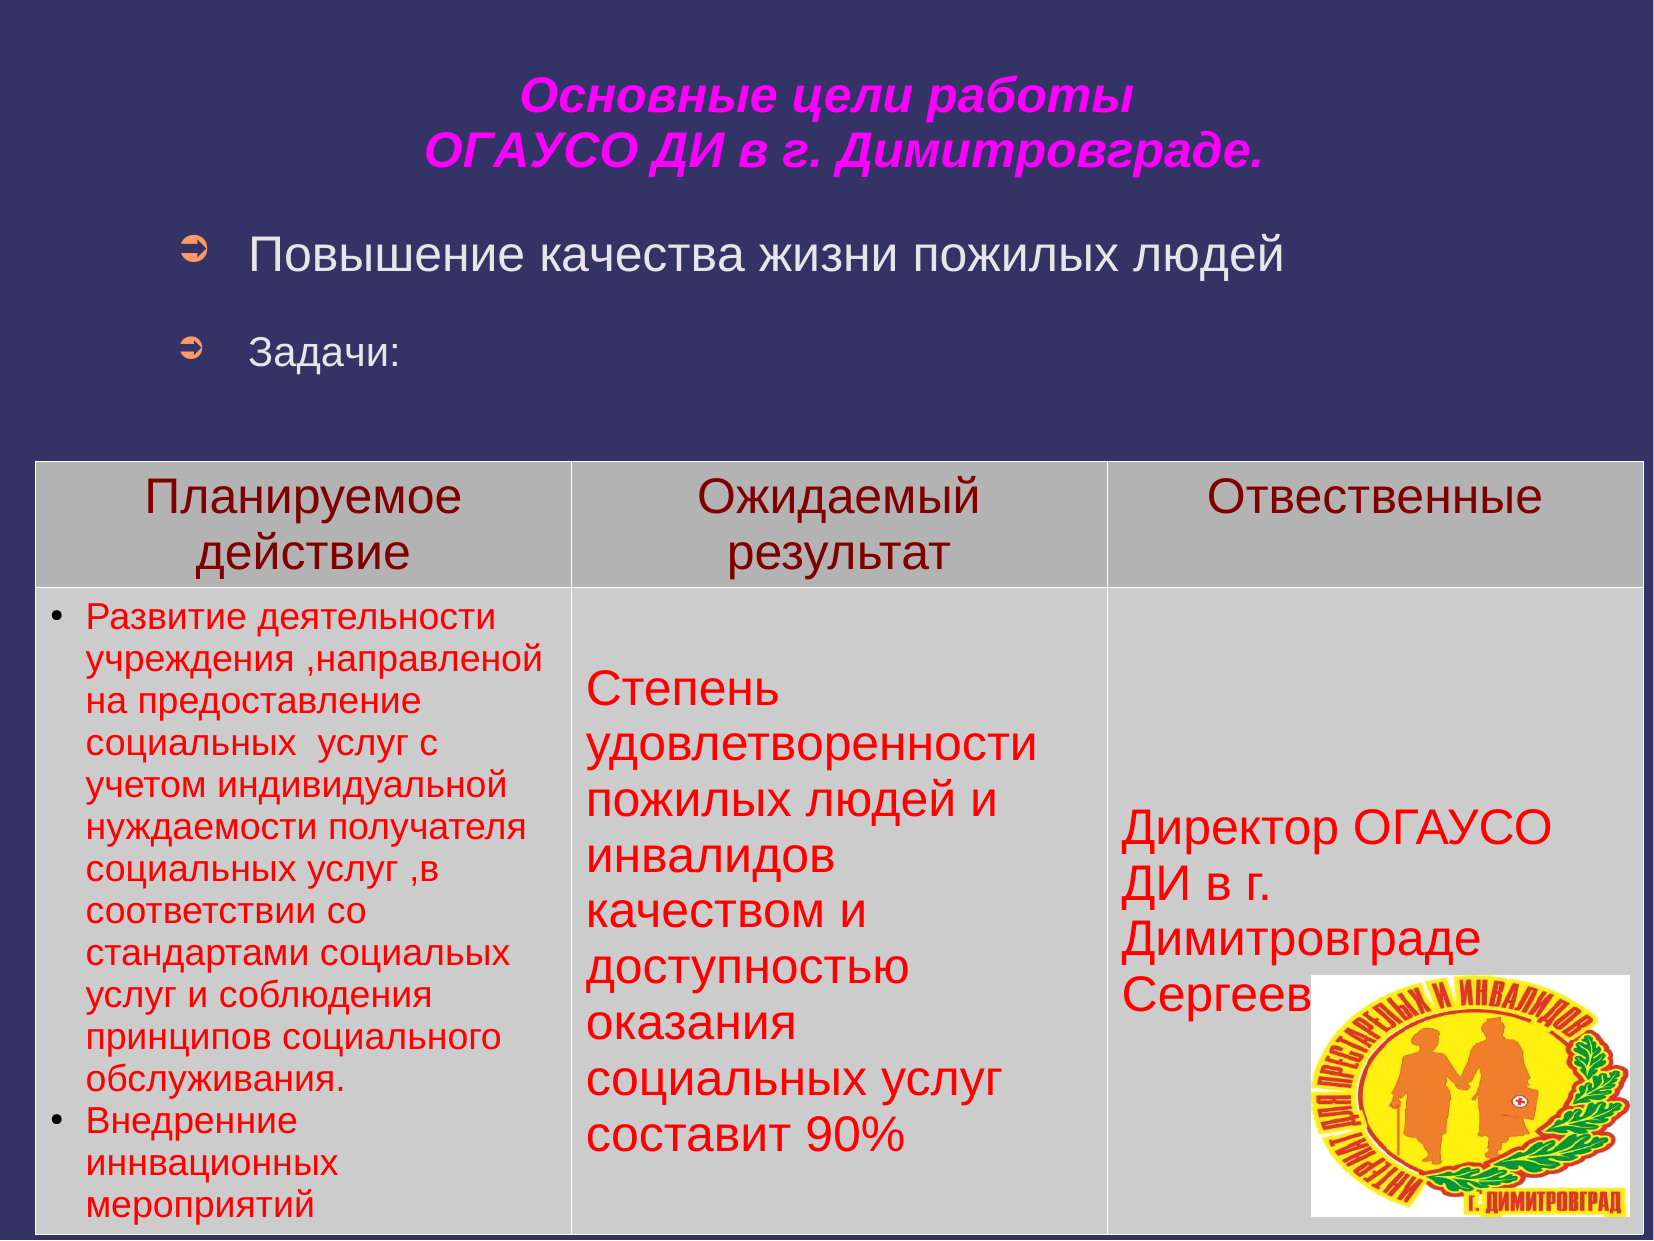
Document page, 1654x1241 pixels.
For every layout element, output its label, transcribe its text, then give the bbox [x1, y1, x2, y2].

table_cell Степень удовлетворенности пожилых людей и инвалидов качеством и доступностью оказания социальных услуг составит 90% [572, 588, 1107, 1234]
table_cell Директор ОГАУСО ДИ в г. Димитровграде Сергеева А.А [1108, 588, 1643, 1234]
table_header Отвественные [1108, 462, 1643, 587]
picture [1311, 975, 1630, 1217]
table_cell Развитие деятельности учреждения ,направленой на предоставление социальных услуг с учетом индивидуальной нуждаемости получателя социальных услуг ,в соответствии со стандартами социальых услуг и соблюдения принципов социального обслуживания. Внедренние иннвационных мероприятий [36, 588, 571, 1234]
title Основные цели работы ОГАУСО ДИ в г. Димитровграде. [23, 19, 1630, 227]
table_header Ожидаемый результат [572, 462, 1107, 587]
table_header Планируемое действие [36, 462, 571, 587]
list Повышение качества жизни пожилых людей Задачи: [165, 226, 1570, 461]
